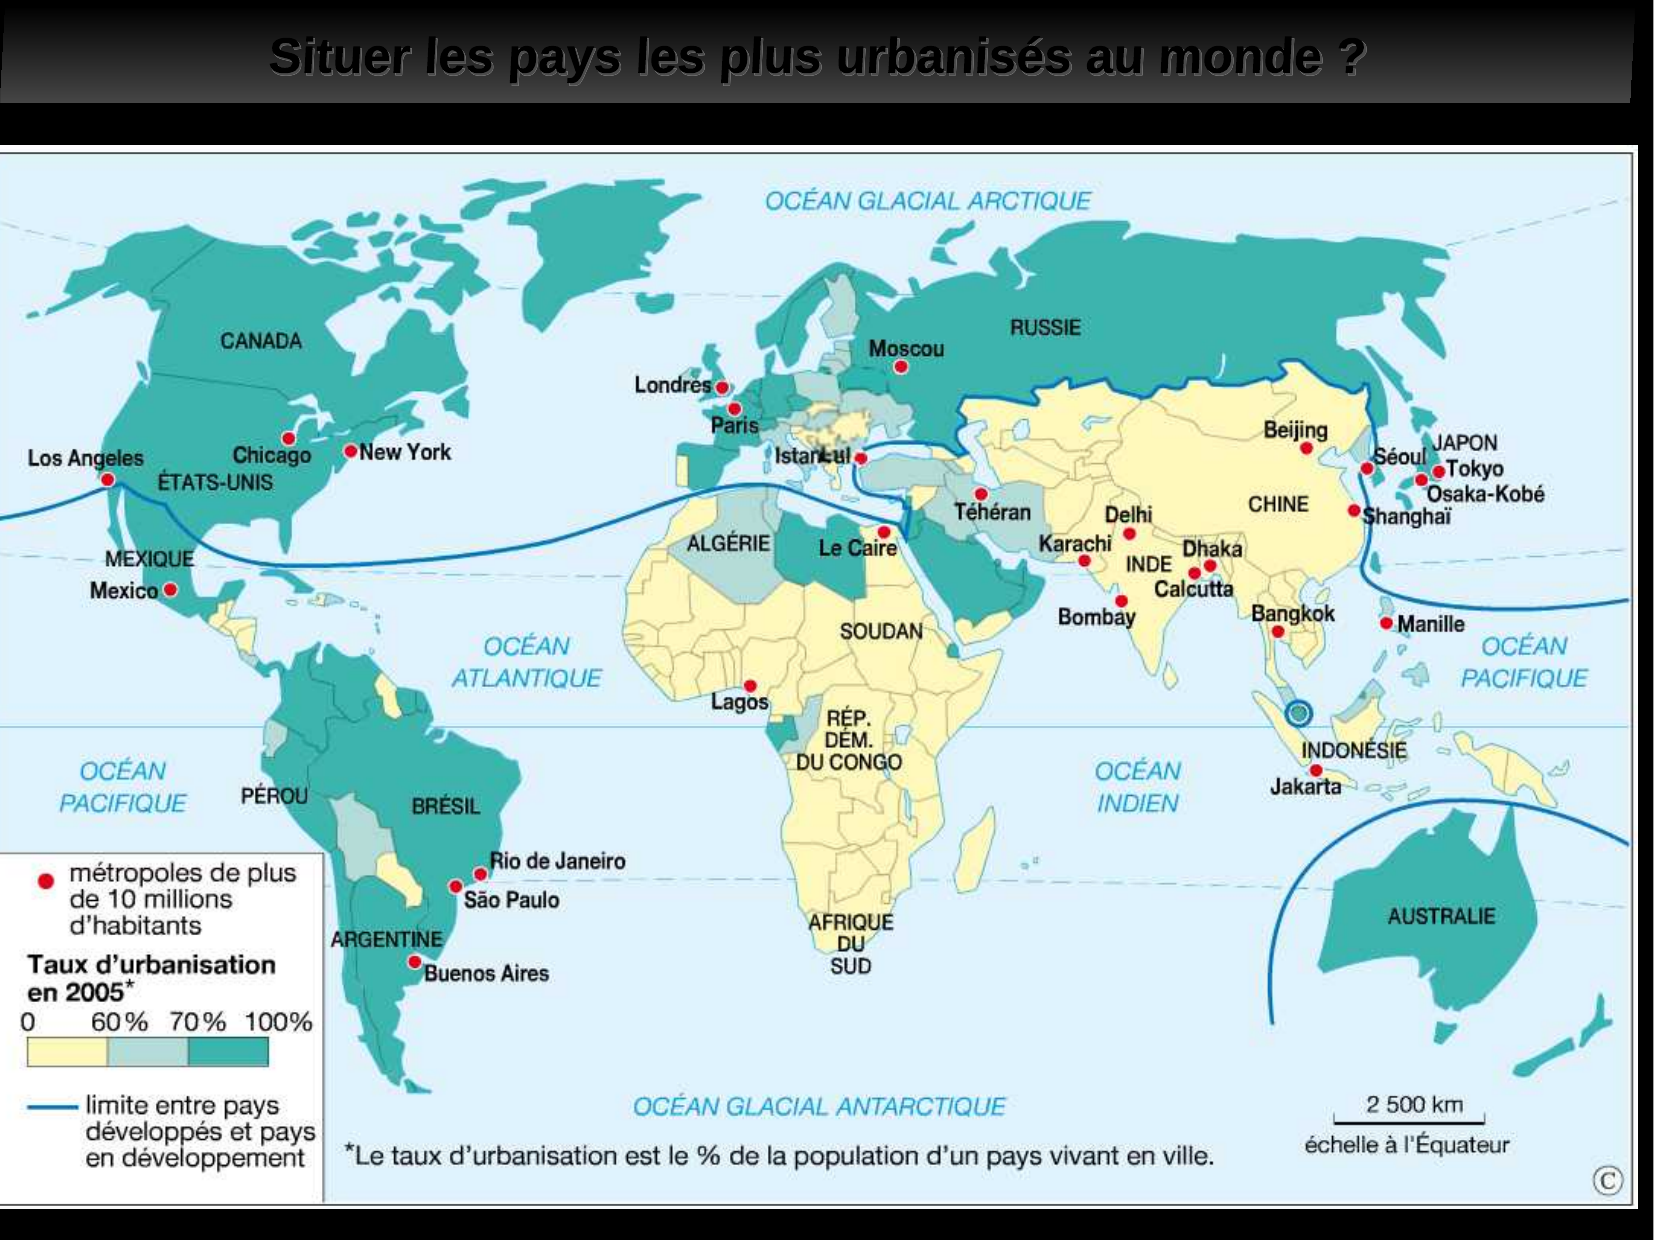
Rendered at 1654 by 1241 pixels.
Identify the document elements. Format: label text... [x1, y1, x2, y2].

text_box Situer les pays les plus urbanisés au monde ? [0, 6, 1636, 105]
picture [0, 145, 1638, 1209]
